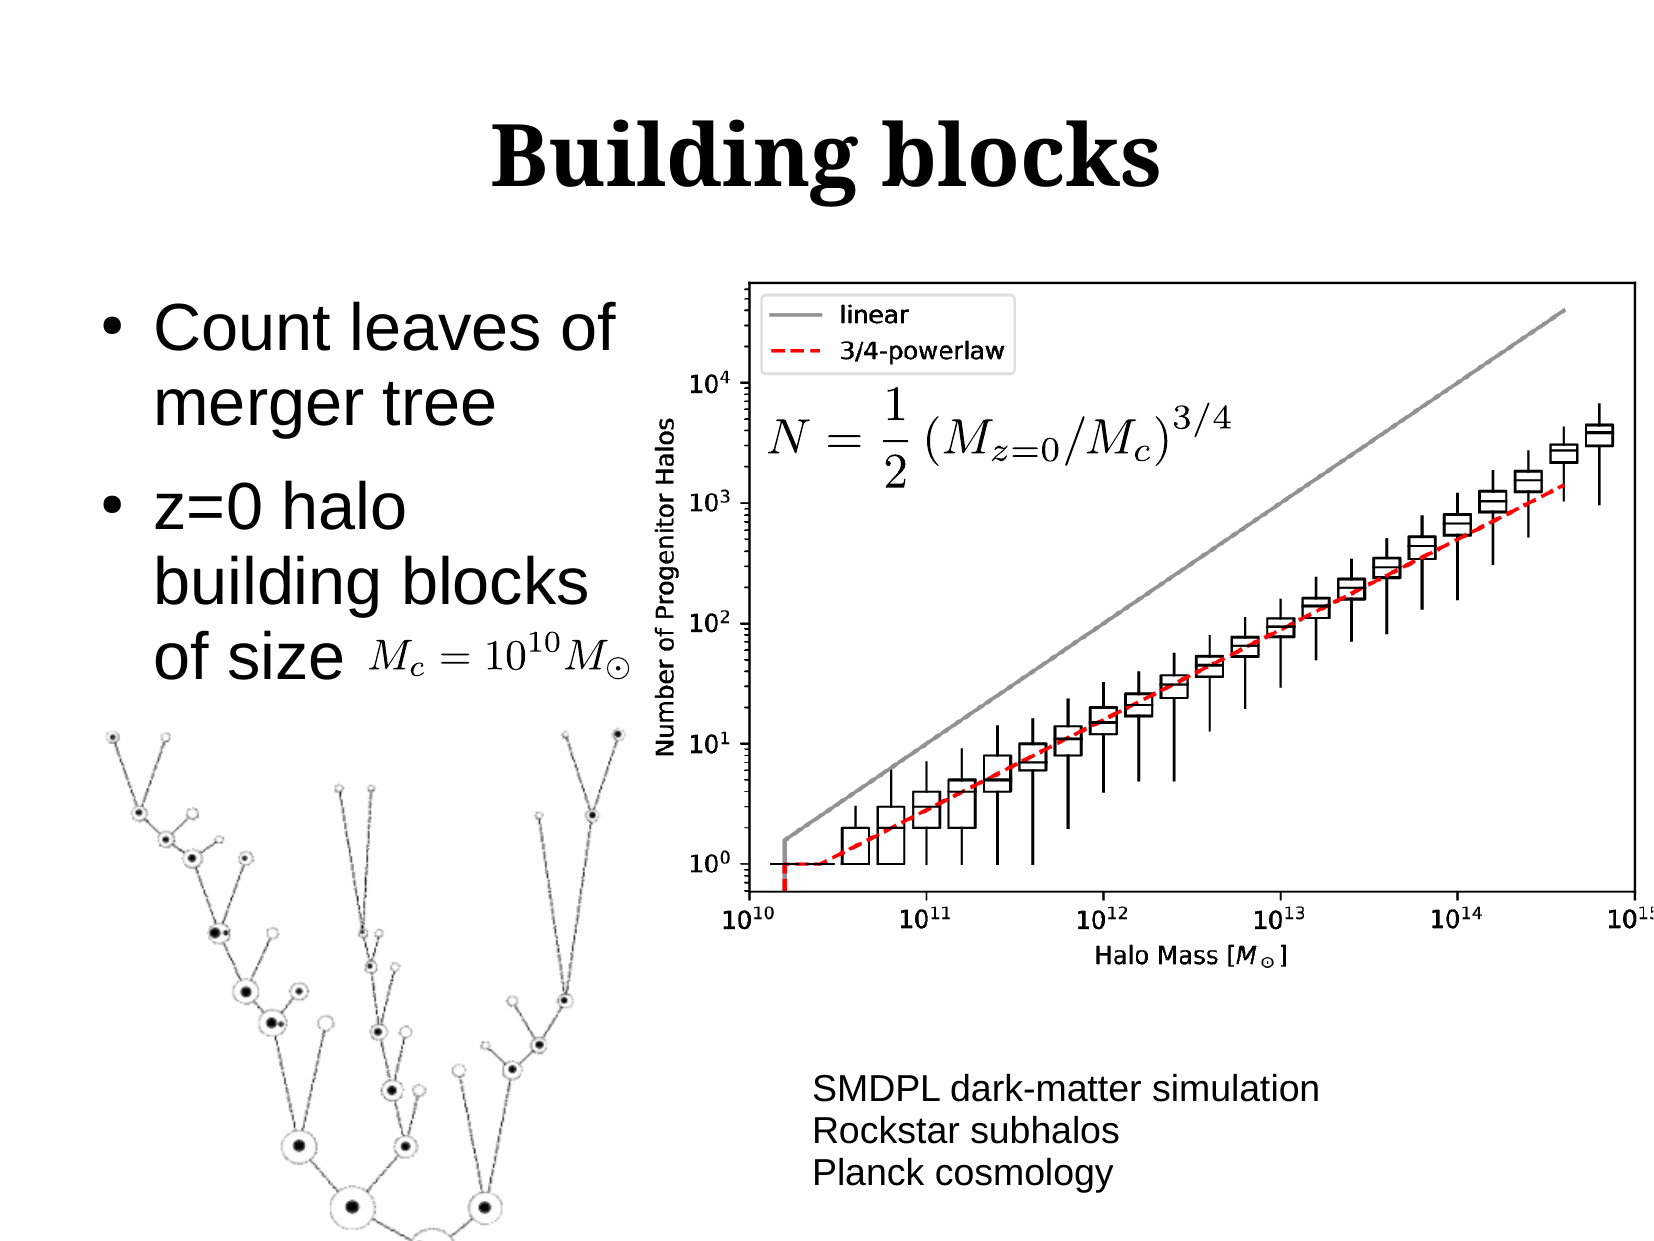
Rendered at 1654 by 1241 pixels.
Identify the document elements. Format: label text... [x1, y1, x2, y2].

picture [71, 256, 1654, 1241]
text_box [766, 386, 1233, 488]
title Building blocks [82, 49, 1571, 257]
list Count leaves of merger tree z=0 halo building blocks of size [82, 290, 638, 1163]
text_box SMDPL dark-matter simulation Rockstar subhalos Planck cosmology [797, 1059, 1510, 1201]
text_box [367, 631, 632, 680]
